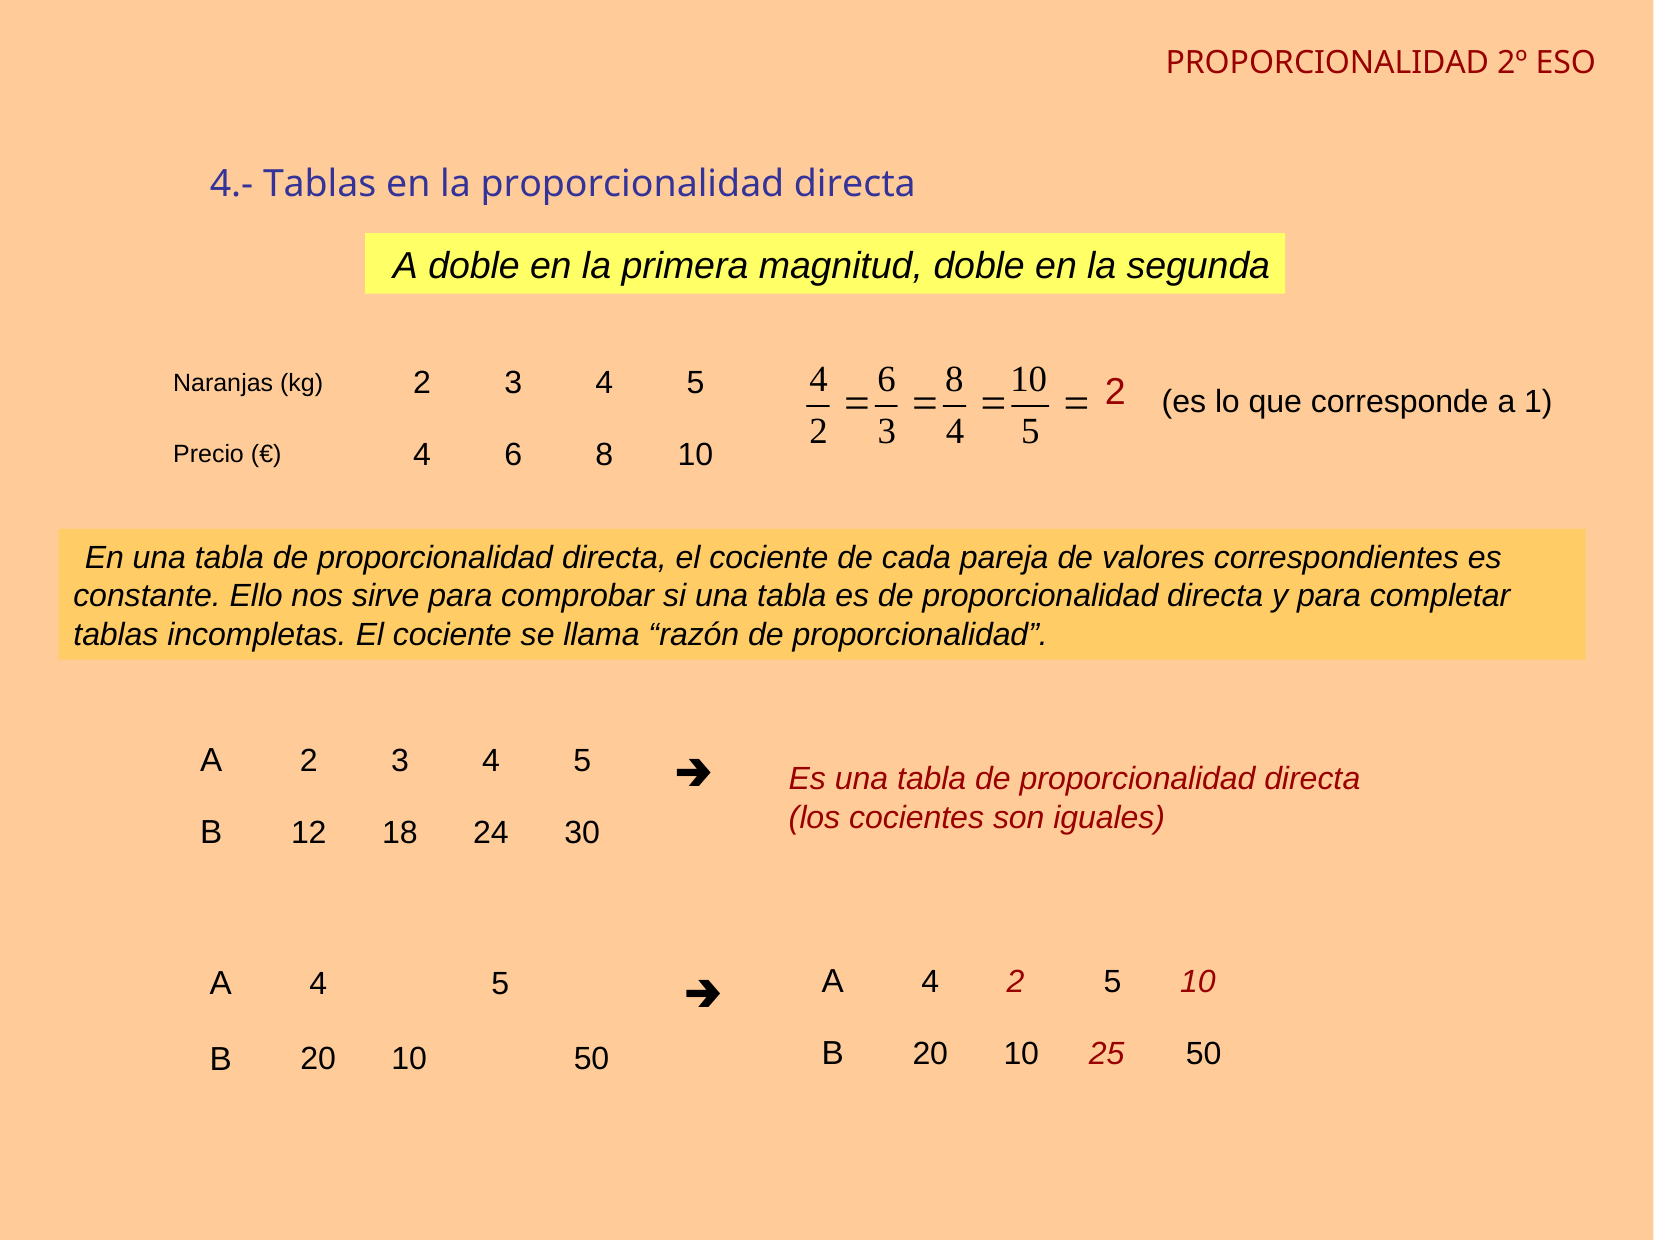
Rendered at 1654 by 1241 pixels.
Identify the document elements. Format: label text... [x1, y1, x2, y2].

table_header 3 [348, 724, 440, 796]
table_cell [449, 1021, 540, 1096]
text_box 4.- Tablas en la proporcionalidad directa [194, 151, 932, 212]
table_header 5 [1061, 946, 1152, 1017]
table_header A [153, 724, 257, 796]
table_cell 50 [540, 1021, 632, 1096]
table_cell B [163, 1021, 267, 1096]
table_header A [775, 946, 879, 1017]
table_header 4 [267, 946, 358, 1021]
table_cell 4 [371, 418, 462, 490]
table_header 4 [553, 346, 644, 418]
table_cell 24 [440, 796, 531, 868]
table_header 4 [440, 724, 531, 796]
table_cell 25 [1061, 1017, 1152, 1089]
table_header [540, 946, 632, 1021]
table_header A [163, 946, 267, 1021]
table_header 2 [970, 946, 1061, 1017]
table_cell 20 [267, 1021, 358, 1096]
table_cell 18 [348, 796, 440, 868]
table_cell Precio (€) [149, 418, 371, 490]
text_box En una tabla de proporcionalidad directa, el cociente de cada pareja de valores correspondientes es constante. Ello nos sirve para comprobar si una tabla es de proporcionalidad directa y para completar tablas incompletas. El cociente se llama “razón de proporcionalidad”. [58, 528, 1586, 660]
text_box 2 [1089, 359, 1141, 421]
table_header 5 [644, 346, 735, 418]
table_cell 10 [644, 418, 735, 490]
text_box  [668, 962, 736, 1023]
table_cell 10 [358, 1021, 449, 1096]
table_cell 6 [462, 418, 553, 490]
table_header [358, 946, 449, 1021]
table_cell 30 [531, 796, 622, 868]
table_cell 50 [1152, 1017, 1244, 1089]
table_header 2 [257, 724, 348, 796]
table_header 5 [449, 946, 540, 1021]
table_header Naranjas (kg) [149, 346, 371, 418]
text_box (es lo que corresponde a 1) [1135, 372, 1569, 427]
table_header 2 [371, 346, 462, 418]
table_cell 20 [879, 1017, 970, 1089]
text_box A doble en la primera magnitud, doble en la segunda [365, 233, 1286, 294]
table_cell B [775, 1017, 879, 1089]
table_cell 10 [970, 1017, 1061, 1089]
table_header 3 [462, 346, 553, 418]
table_header 5 [531, 724, 622, 796]
text_box Es una tabla de proporcionalidad directa (los cocientes son iguales) [774, 750, 1376, 843]
table_cell 12 [257, 796, 348, 868]
chart [800, 359, 1088, 453]
table_cell B [153, 796, 257, 868]
table_cell 8 [553, 418, 644, 490]
text_box PROPORCIONALIDAD 2º ESO [1150, 34, 1612, 89]
table_header 10 [1152, 946, 1244, 1017]
table_header 4 [879, 946, 970, 1017]
text_box  [659, 741, 727, 802]
